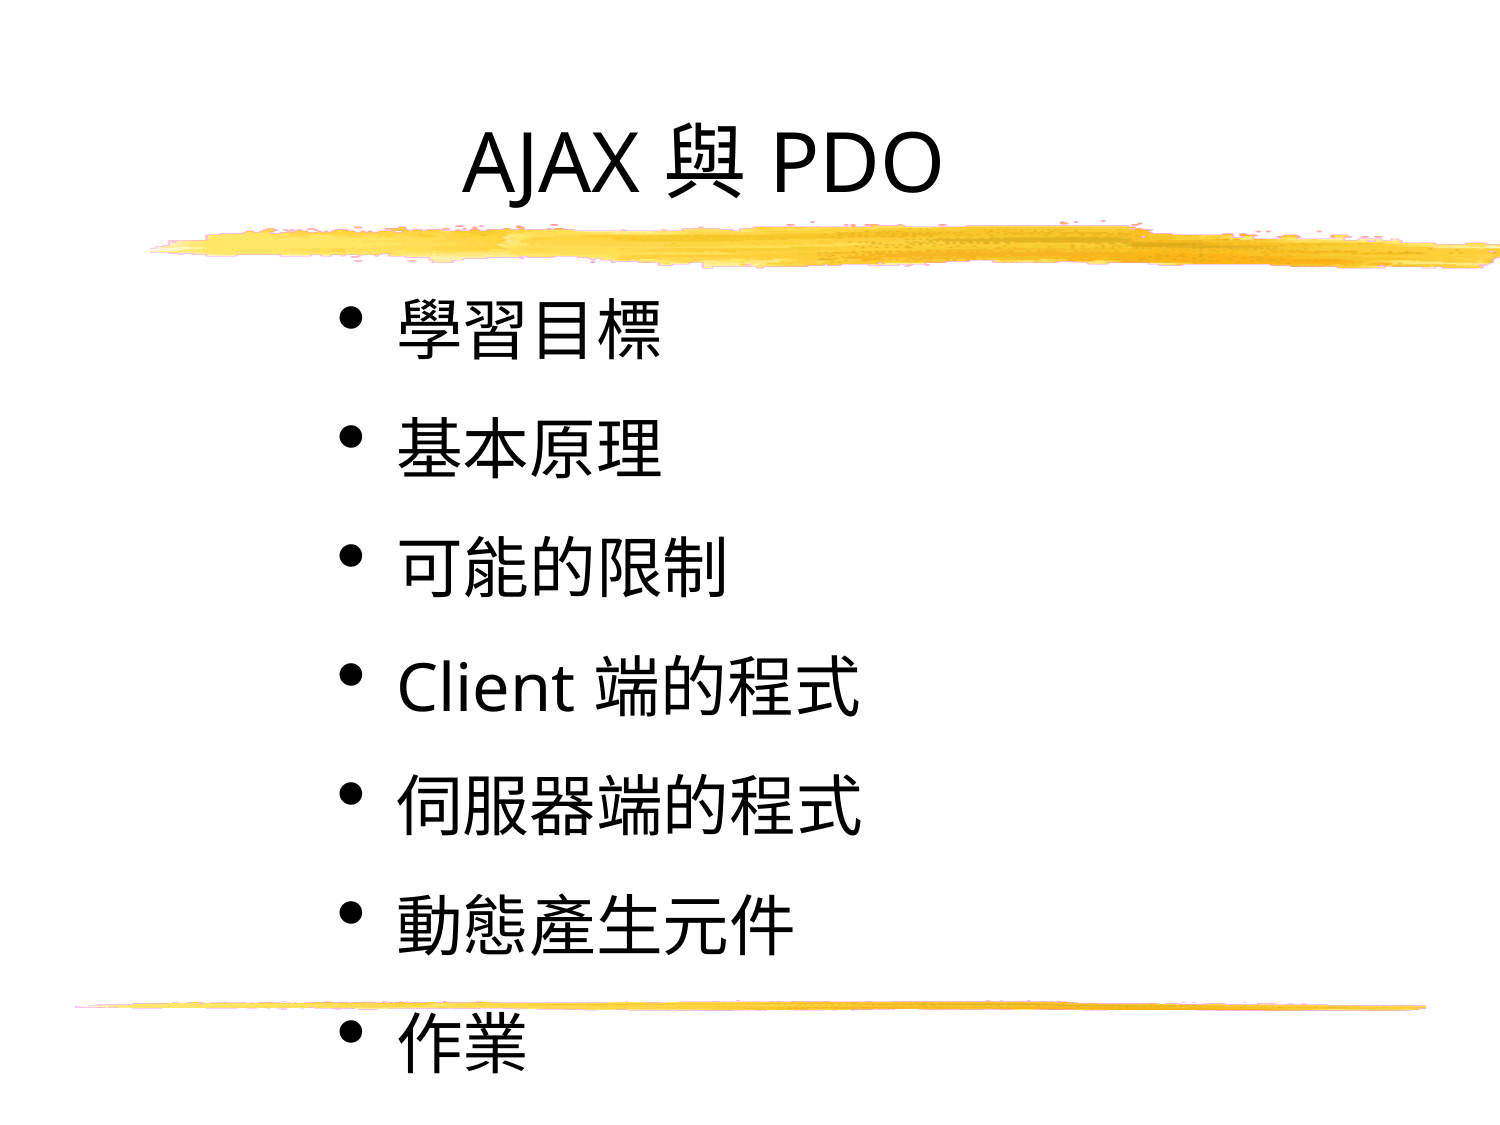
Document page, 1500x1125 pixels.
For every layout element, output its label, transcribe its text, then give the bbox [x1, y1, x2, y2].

picture [1276, 999, 1426, 1013]
picture [150, 215, 1500, 279]
picture [75, 999, 324, 1013]
list 學習目標 基本原理 可能的限制 Client端的程式 伺服器端的程式 動態產生元件 作業 [324, 261, 1276, 1105]
title AJAX與PDO [66, 37, 1342, 225]
